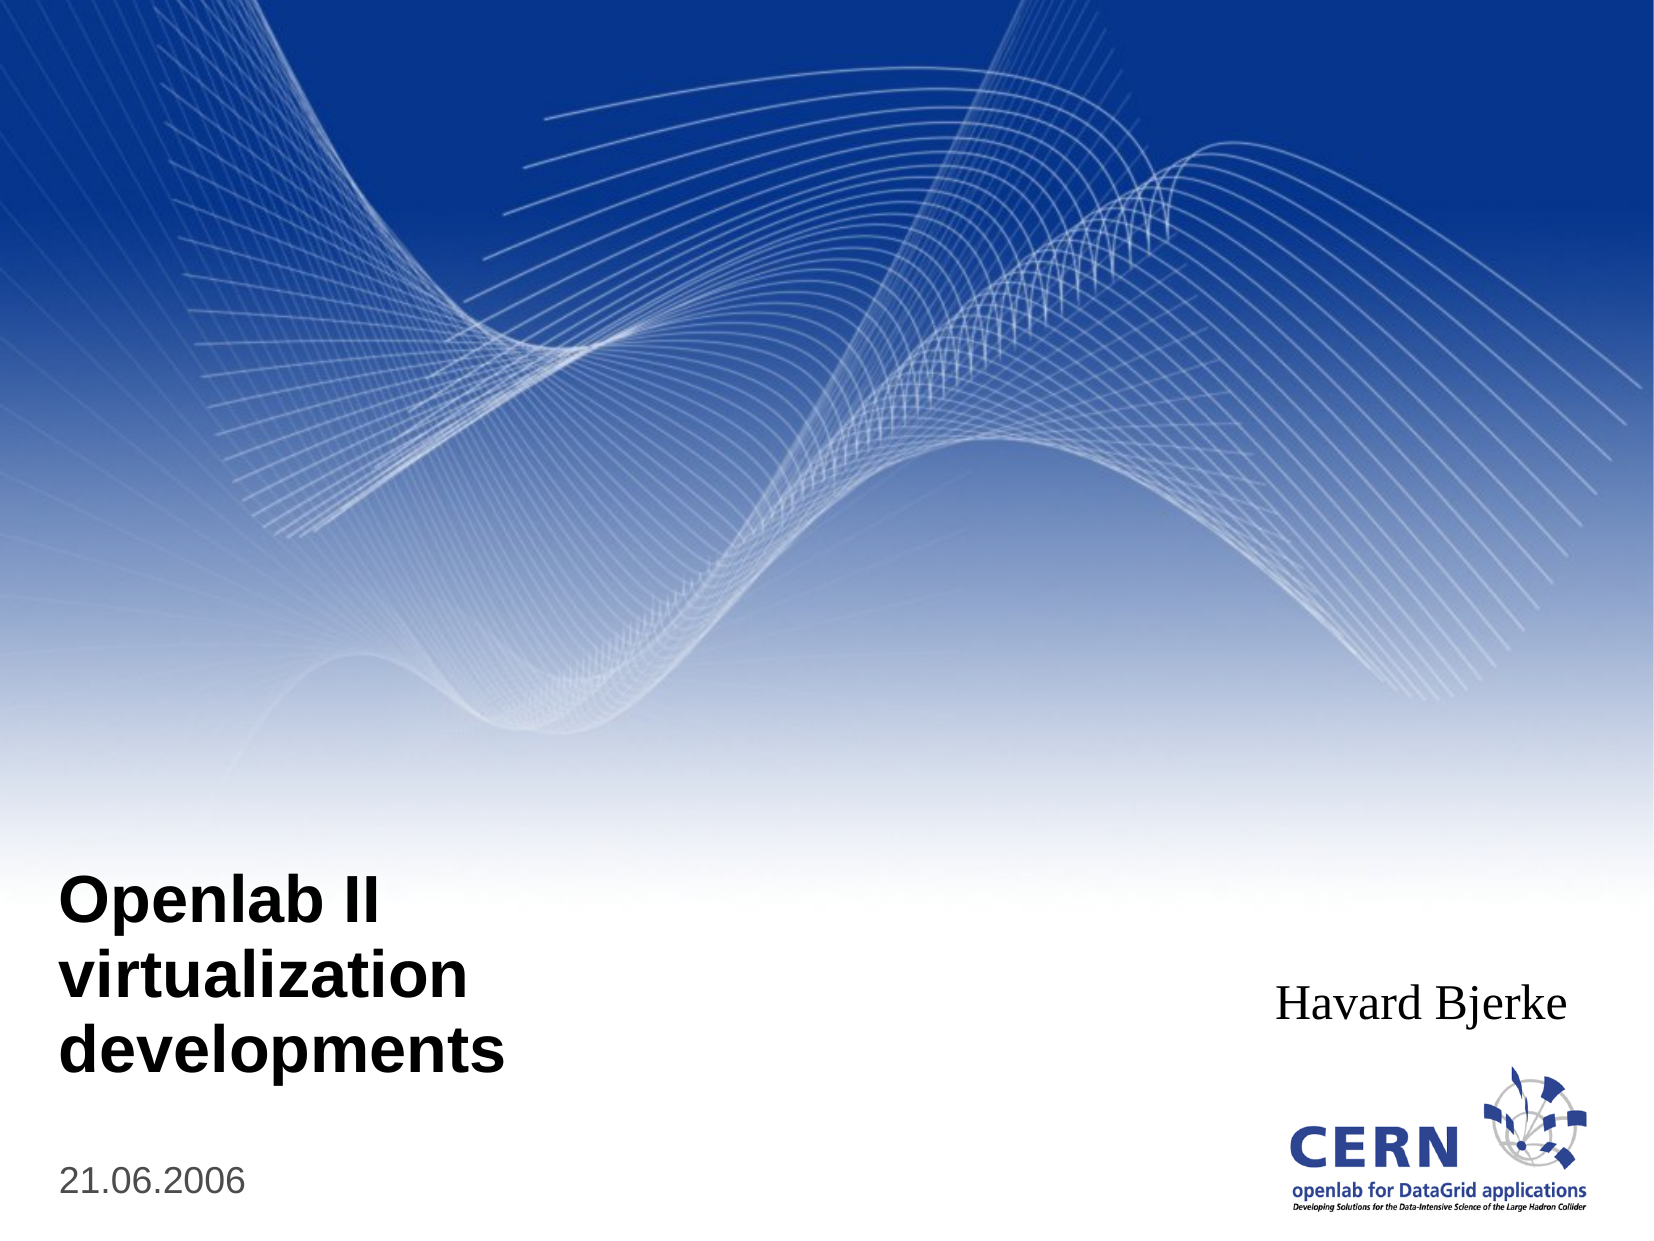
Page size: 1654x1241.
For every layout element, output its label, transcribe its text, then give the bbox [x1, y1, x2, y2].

text_box Havard Bjerke [1275, 975, 1613, 1031]
title Openlab II virtualization developments [59, 862, 886, 1087]
picture [0, 0, 1654, 1241]
